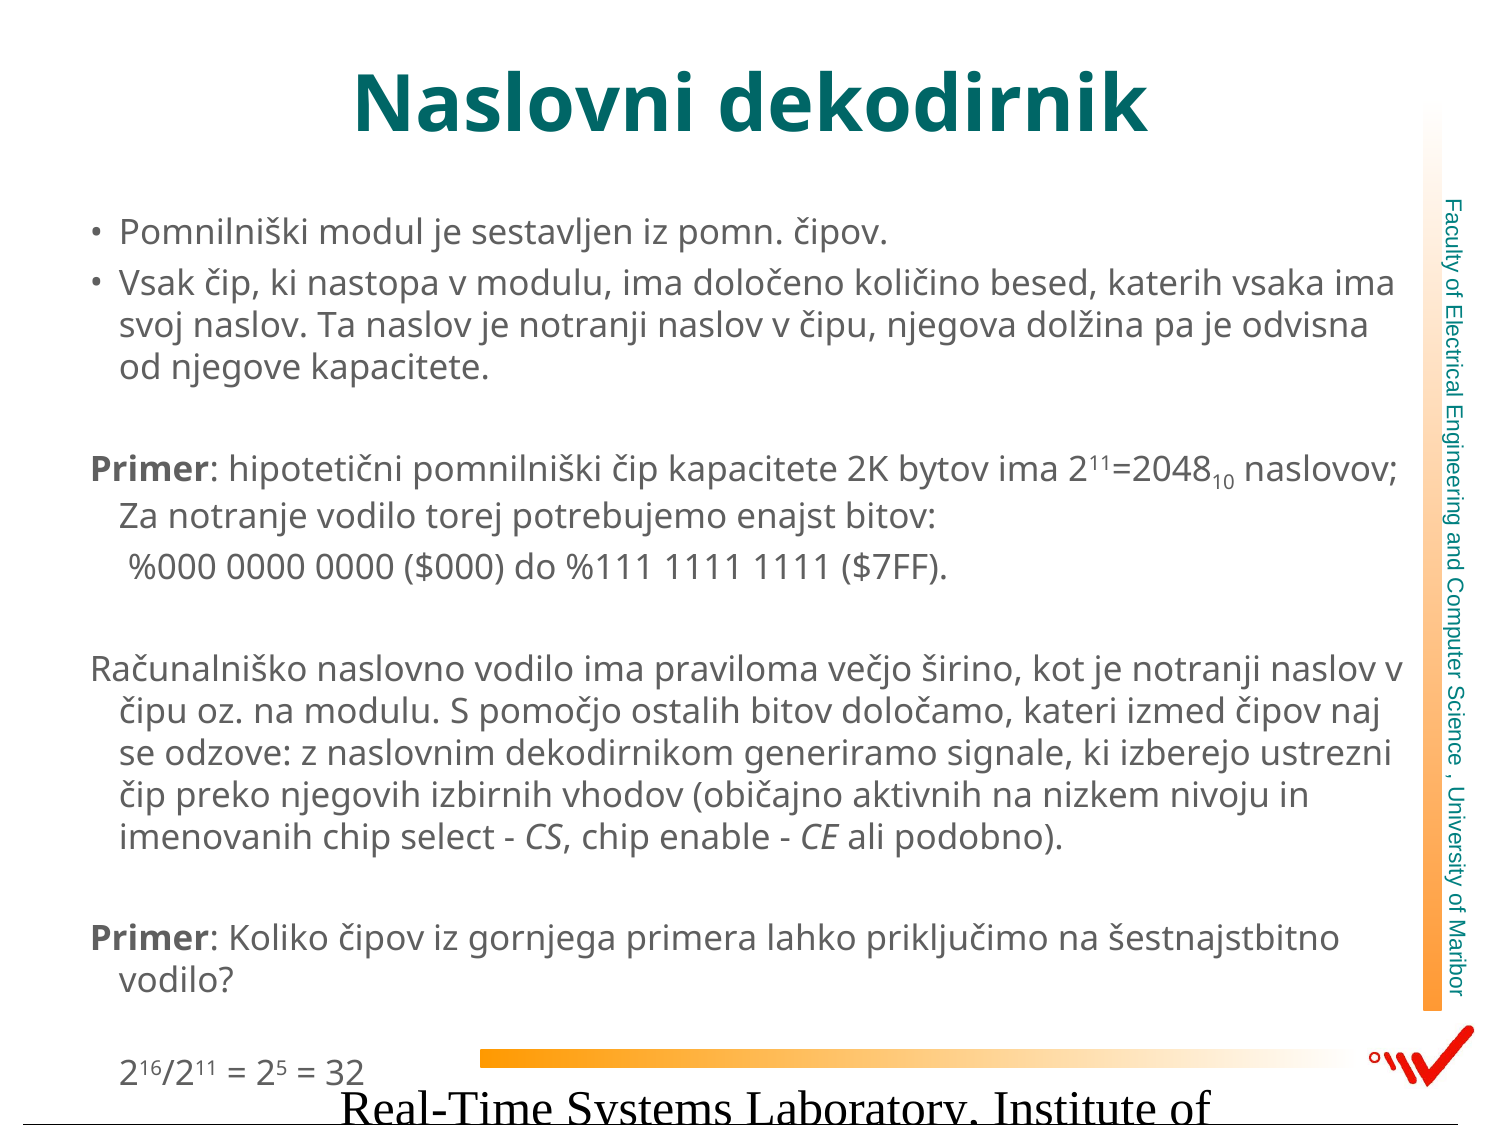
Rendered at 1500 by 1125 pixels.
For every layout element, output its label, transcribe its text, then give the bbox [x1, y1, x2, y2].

title Naslovni dekodirnik [75, 45, 1426, 202]
list Pomnilniški modul je sestavljen iz pomn. čipov. Vsak čip, ki nastopa v modulu, ima določeno količino besed, katerih vsaka ima svoj naslov. Ta naslov je notranji naslov v čipu, njegova dolžina pa je odvisna od njegove kapacitete. Primer: hipotetični pomnilniški čip kapacitete 2K bytov ima 211=204810 naslovov; Za notranje vodilo torej potrebujemo enajst bitov: %000 0000 0000 ($000) do %111 1111 1111 ($7FF). Računalniško naslovno vodilo ima praviloma večjo širino, kot je notranji naslov v čipu oz. na modulu. S pomočjo ostalih bitov določamo, kateri izmed čipov naj se odzove: z naslovnim dekodirnikom generiramo signale, ki izberejo ustrezni čip preko njegovih izbirnih vhodov (običajno aktivnih na nizkem nivoju in imenovanih chip select - CS, chip enable - CE ali podobno). Primer: Koliko čipov iz gornjega primera lahko priključimo na šestnajstbitno vodilo? 216/211 = 25 = 32 [75, 202, 1426, 1089]
